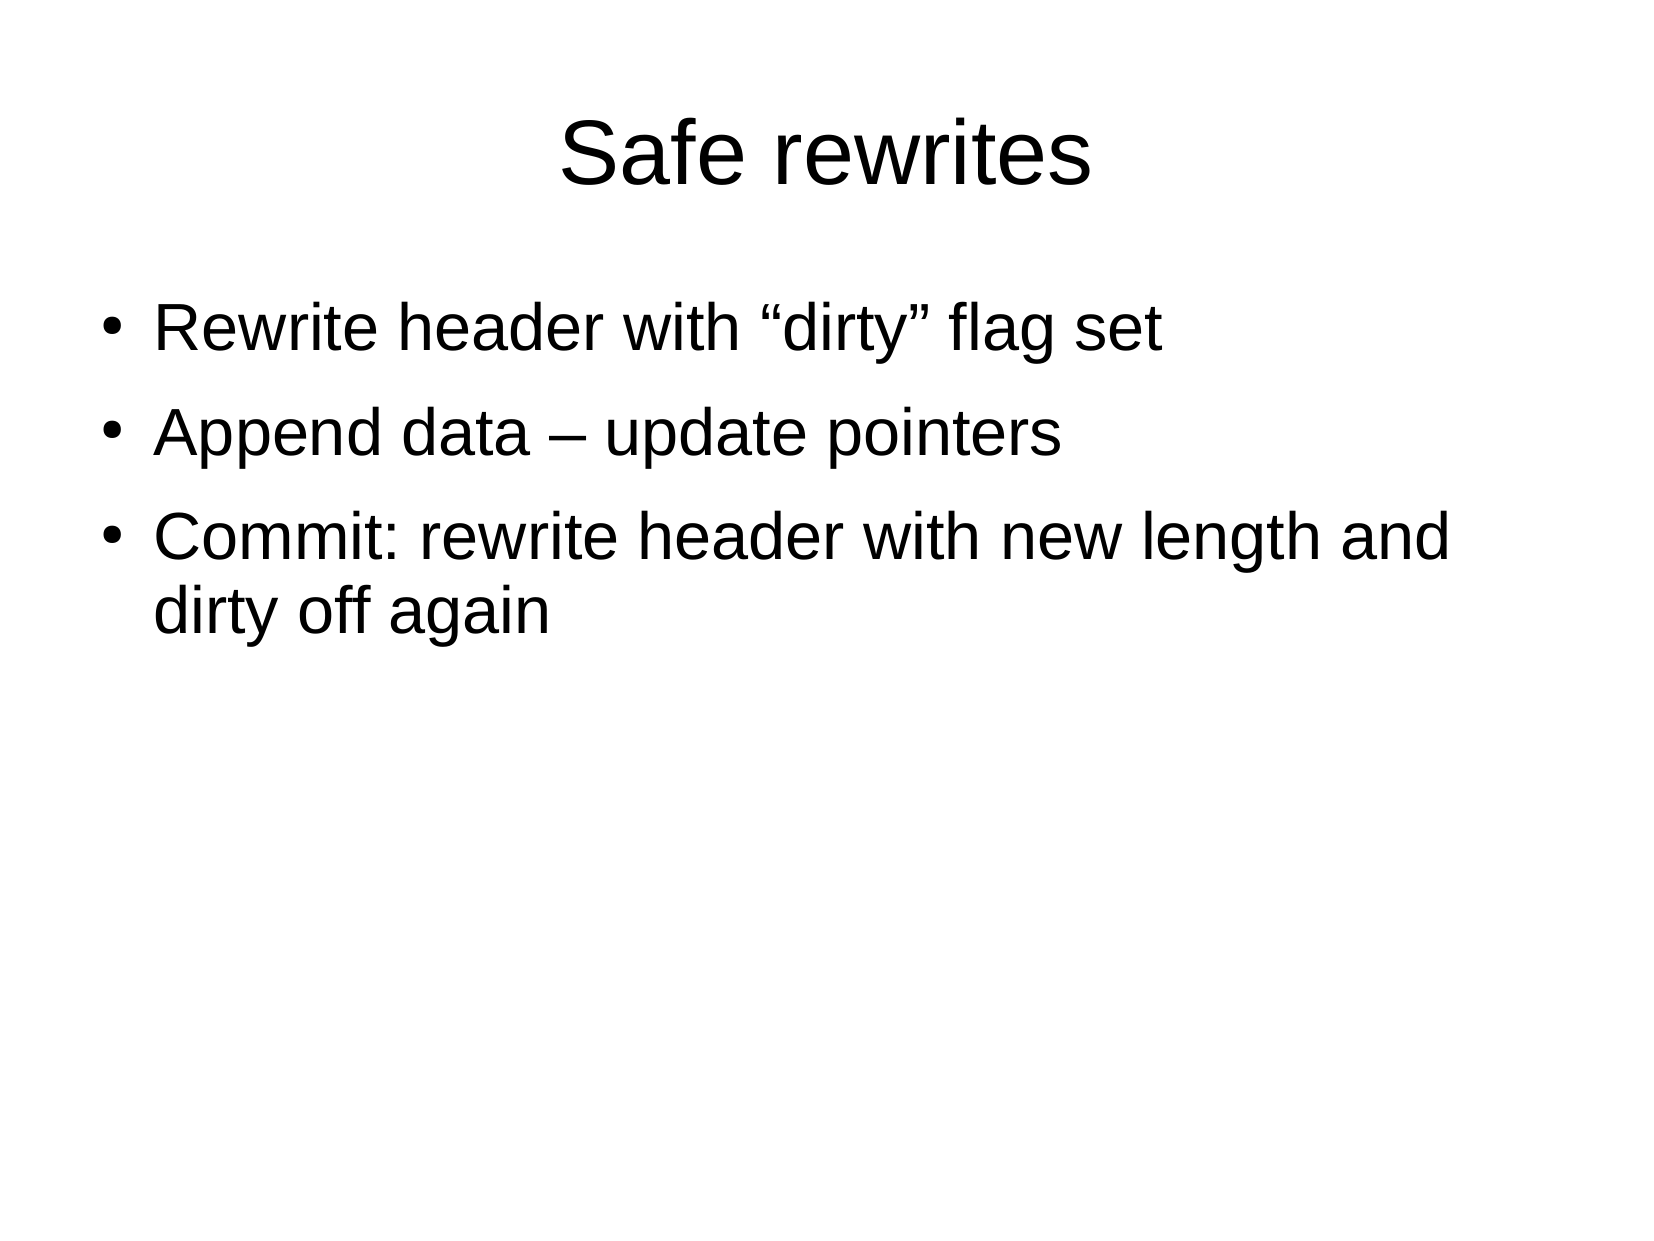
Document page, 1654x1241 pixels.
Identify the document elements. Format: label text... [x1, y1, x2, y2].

title Safe rewrites [82, 49, 1571, 257]
list Rewrite header with “dirty” flag set Append data – update pointers Commit: rewrite header with new length and dirty off again [82, 290, 1538, 1010]
